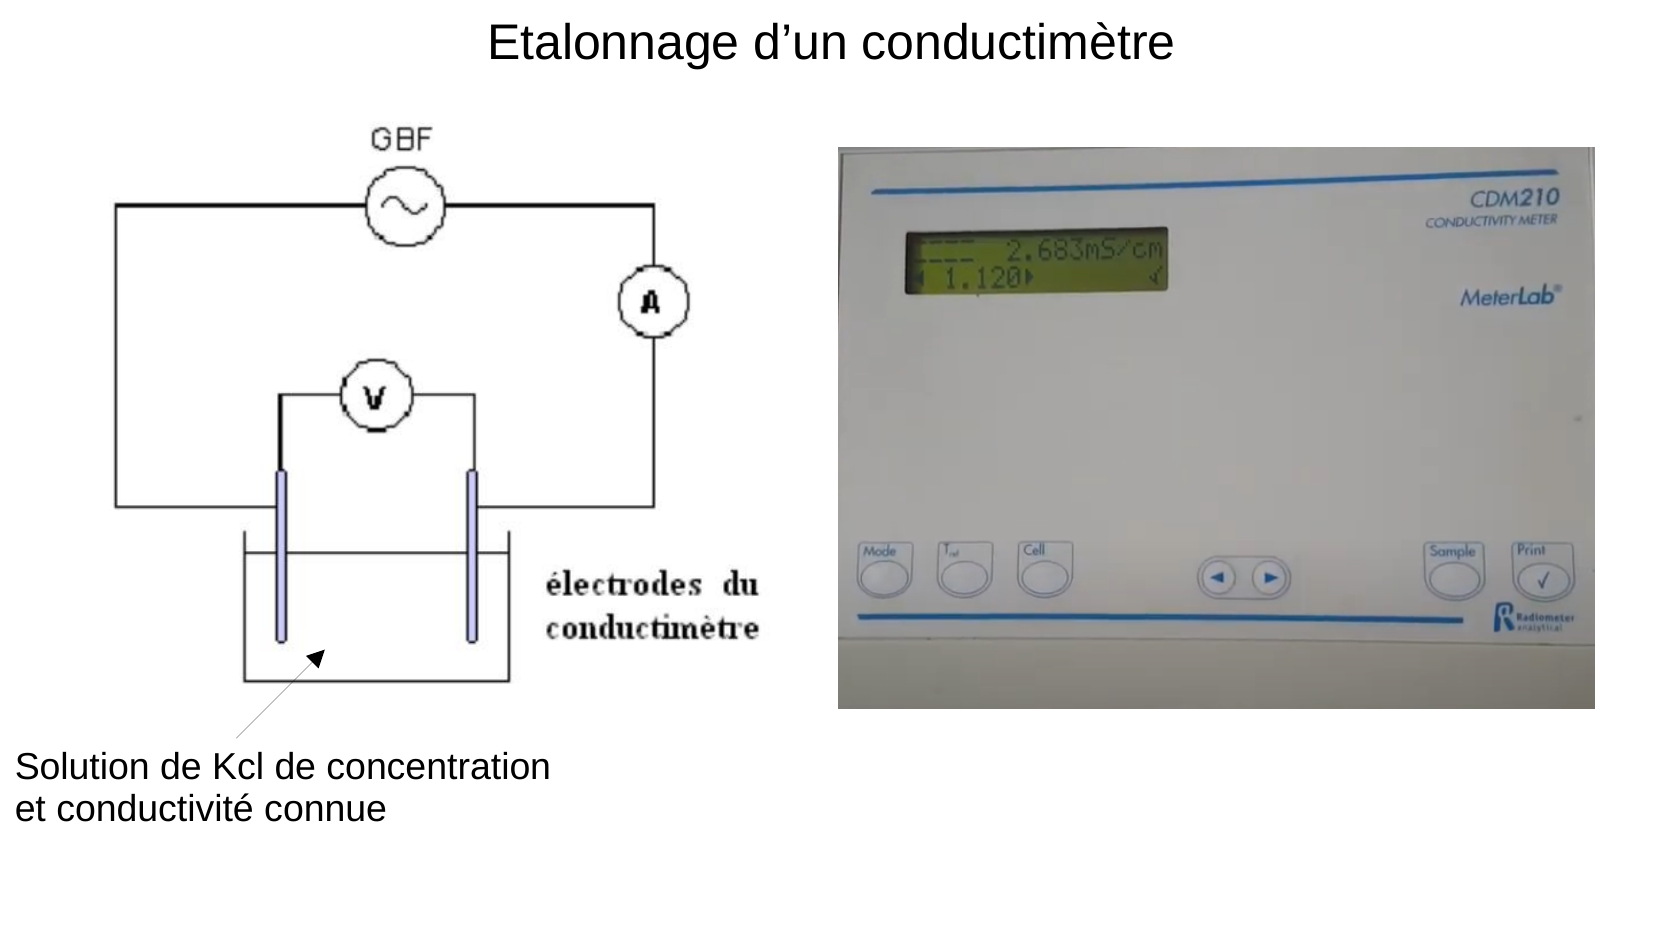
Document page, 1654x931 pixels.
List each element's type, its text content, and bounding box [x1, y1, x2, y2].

text_box Etalonnage d’un conductimètre [472, 6, 1241, 148]
picture [838, 147, 1595, 709]
text_box Solution de Kcl de concentration et conductivité connue [0, 738, 591, 857]
picture [88, 111, 798, 704]
